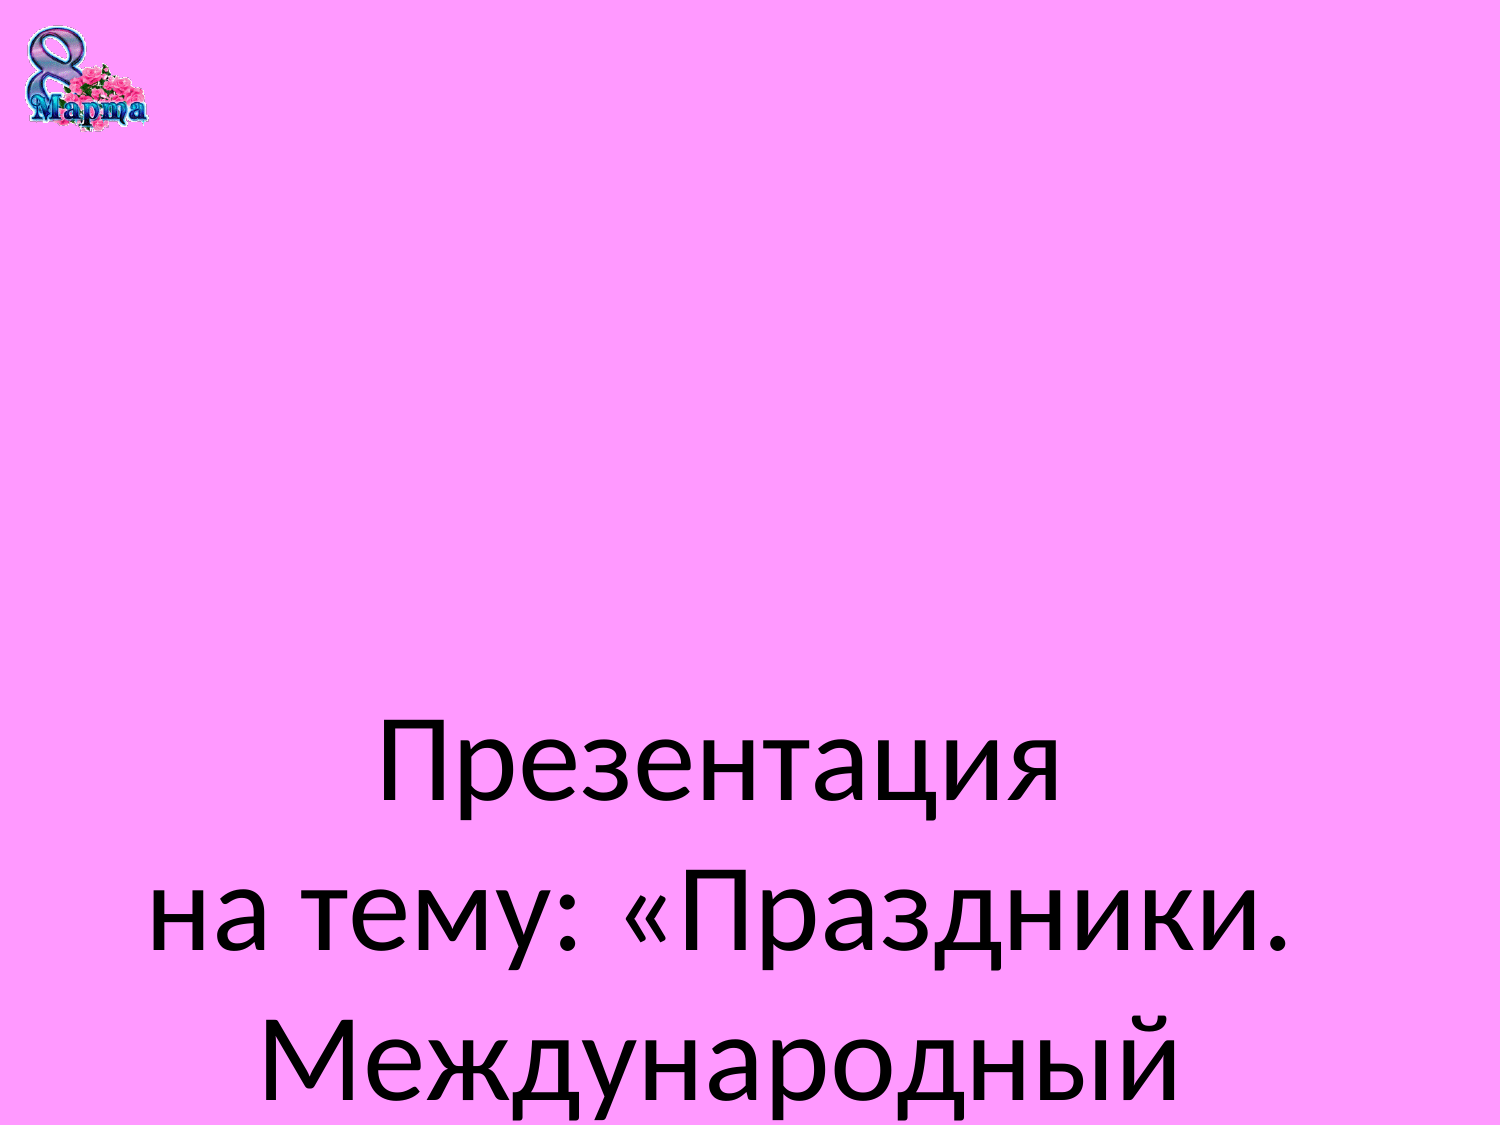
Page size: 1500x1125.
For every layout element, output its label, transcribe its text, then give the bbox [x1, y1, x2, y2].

title Презентация на тему: «Праздники. Международный женский день 8 марта. [128, 667, 1313, 787]
